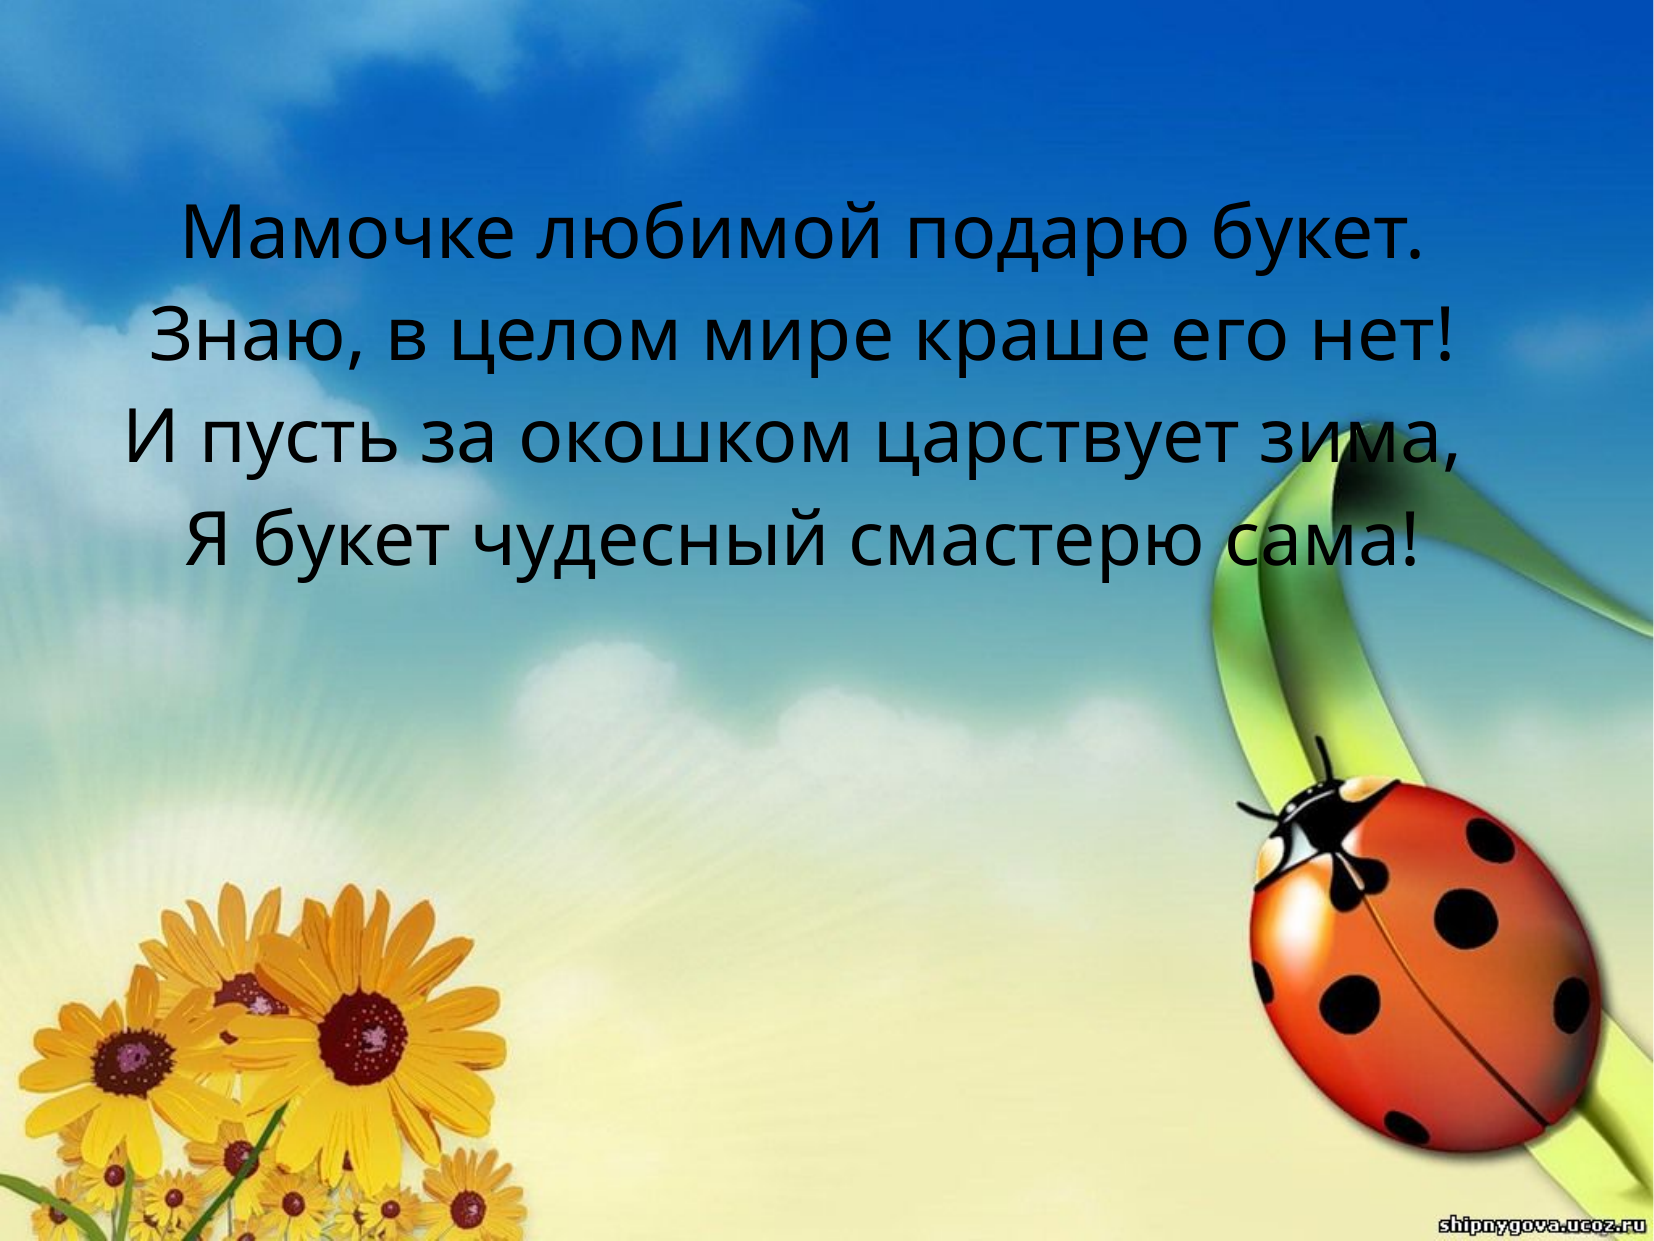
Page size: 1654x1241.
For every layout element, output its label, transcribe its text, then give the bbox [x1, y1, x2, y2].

title Мамочке любимой подарю букет. Знаю, в целом мире краше его нет! И пусть за окошком царствует зима, Я букет чудесный смастерю сама! [59, 0, 1548, 709]
picture [0, 0, 1654, 1241]
